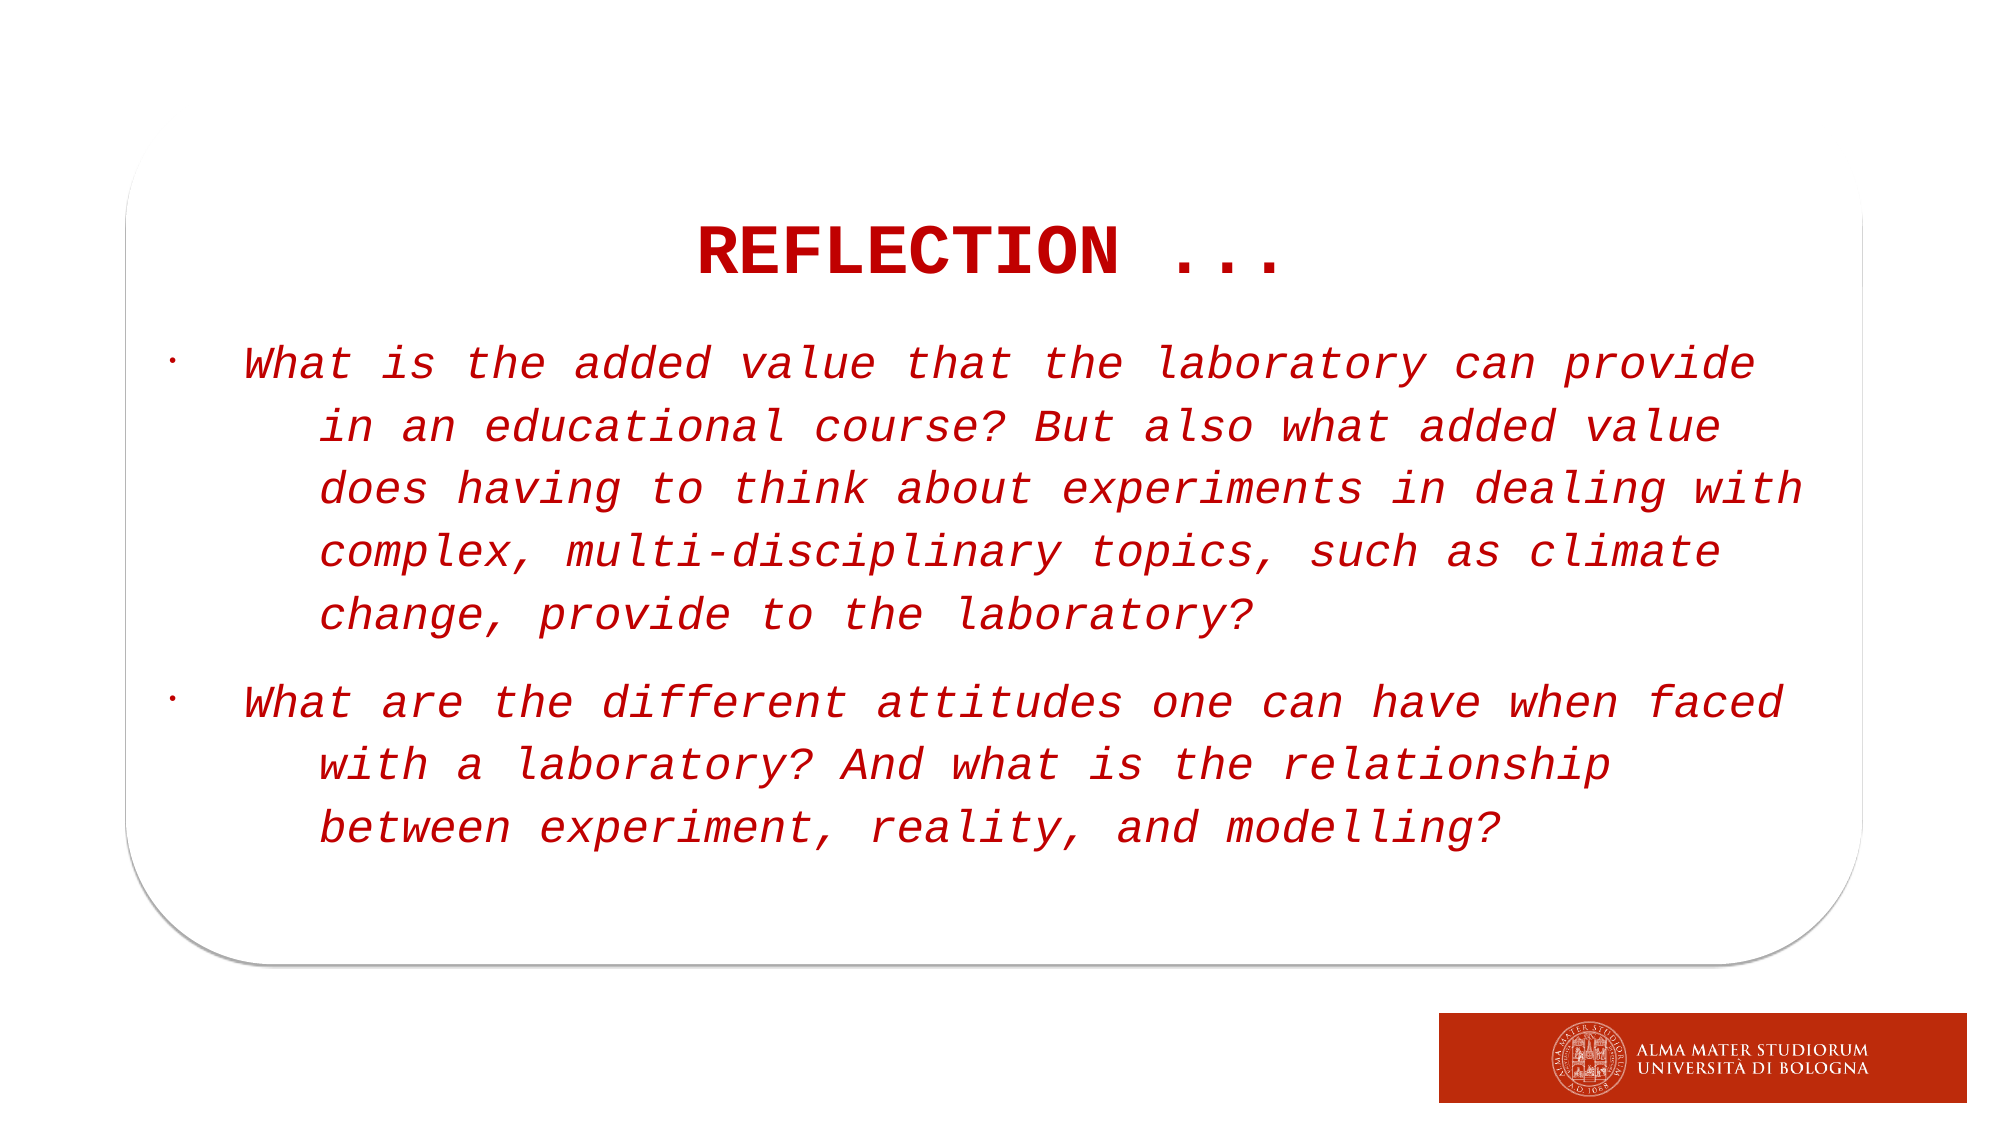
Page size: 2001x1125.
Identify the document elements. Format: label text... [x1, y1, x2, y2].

text_box REFLECTION ... What is the added value that the laboratory can provide in an educational course? But also what added value does having to think about experiments in dealing with complex, multi-disciplinary topics, such as climate change, provide to the laboratory? What are the different attitudes one can have when faced with a laboratory? And what is the relationship between experiment, reality, and modelling? [125, 78, 1863, 965]
